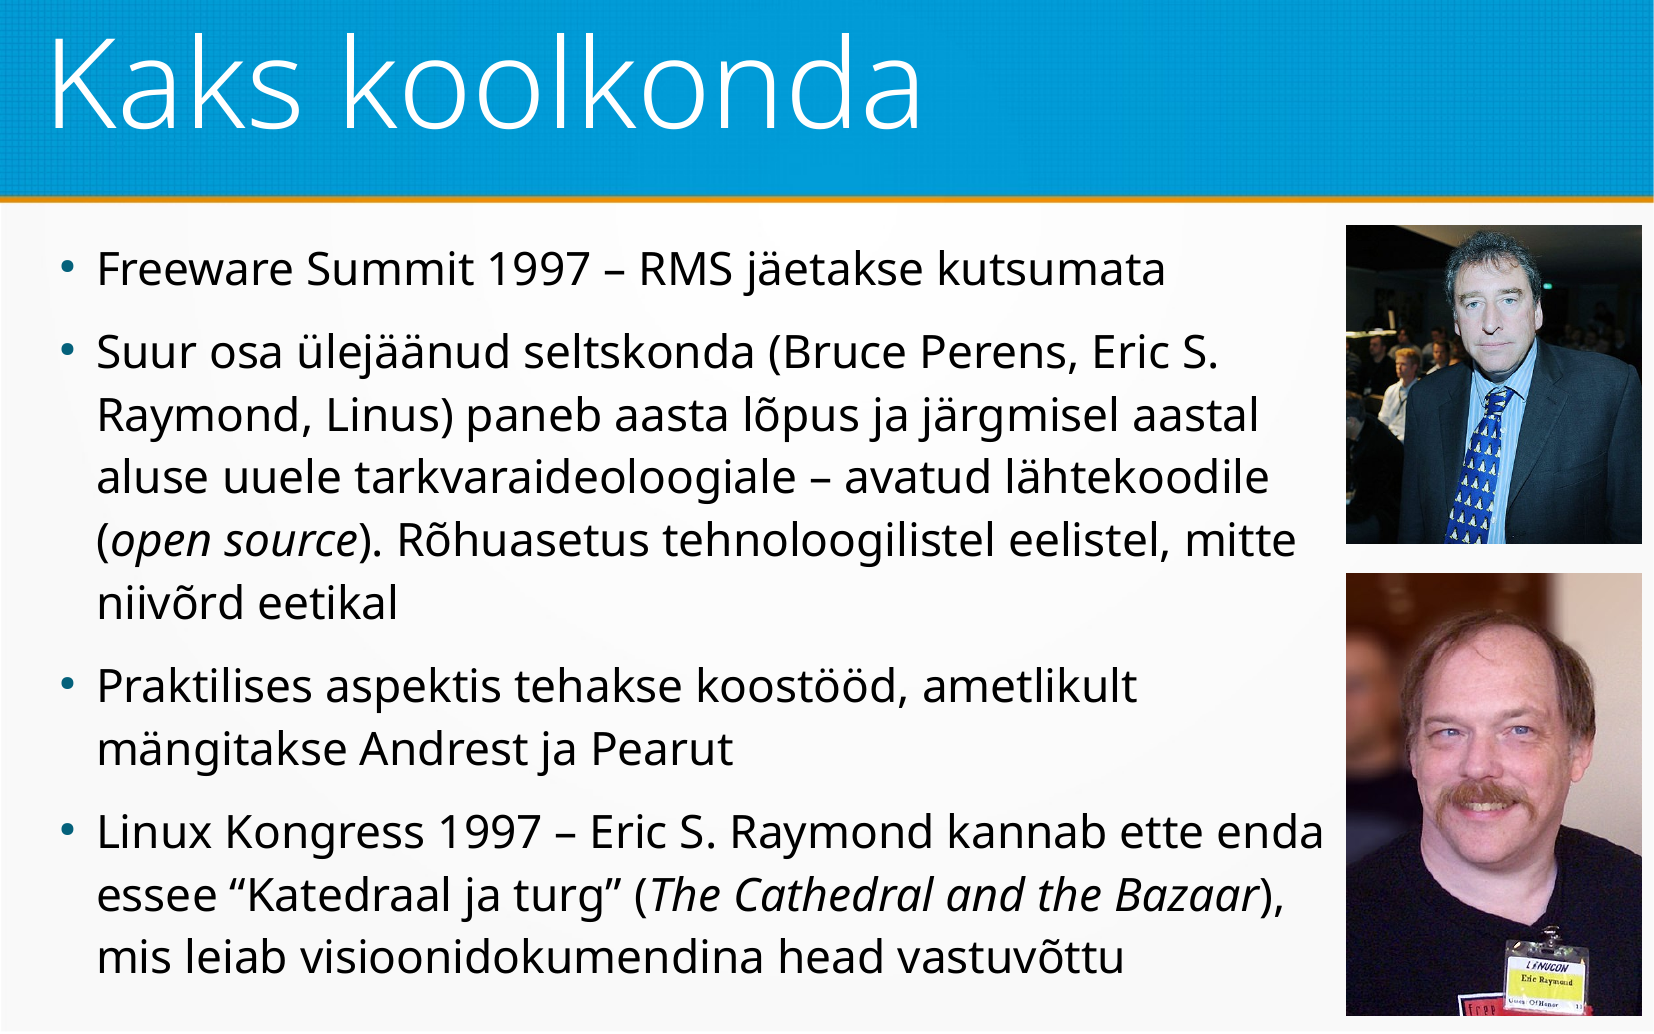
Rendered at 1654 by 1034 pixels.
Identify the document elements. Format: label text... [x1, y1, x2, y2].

title Kaks koolkonda [43, 0, 1619, 166]
picture [0, 195, 1654, 1034]
list Freeware Summit 1997 – RMS jäetakse kutsumata Suur osa ülejäänud seltskonda (Bruce Perens, Eric S. Raymond, Linus) paneb aasta lõpus ja järgmisel aastal aluse uuele tarkvaraideoloogiale – avatud lähtekoodile (open source). Rõhuasetus tehnoloogilistel eelistel, mitte niivõrd eetikal Praktilises aspektis tehakse koostööd, ametlikult mängitakse Andrest ja Pearut Linux Kongress 1997 – Eric S. Raymond kannab ette enda essee “Katedraal ja turg” (The Cathedral and the Bazaar), mis leiab visioonidokumendina head vastuvõttu [47, 236, 1347, 1002]
